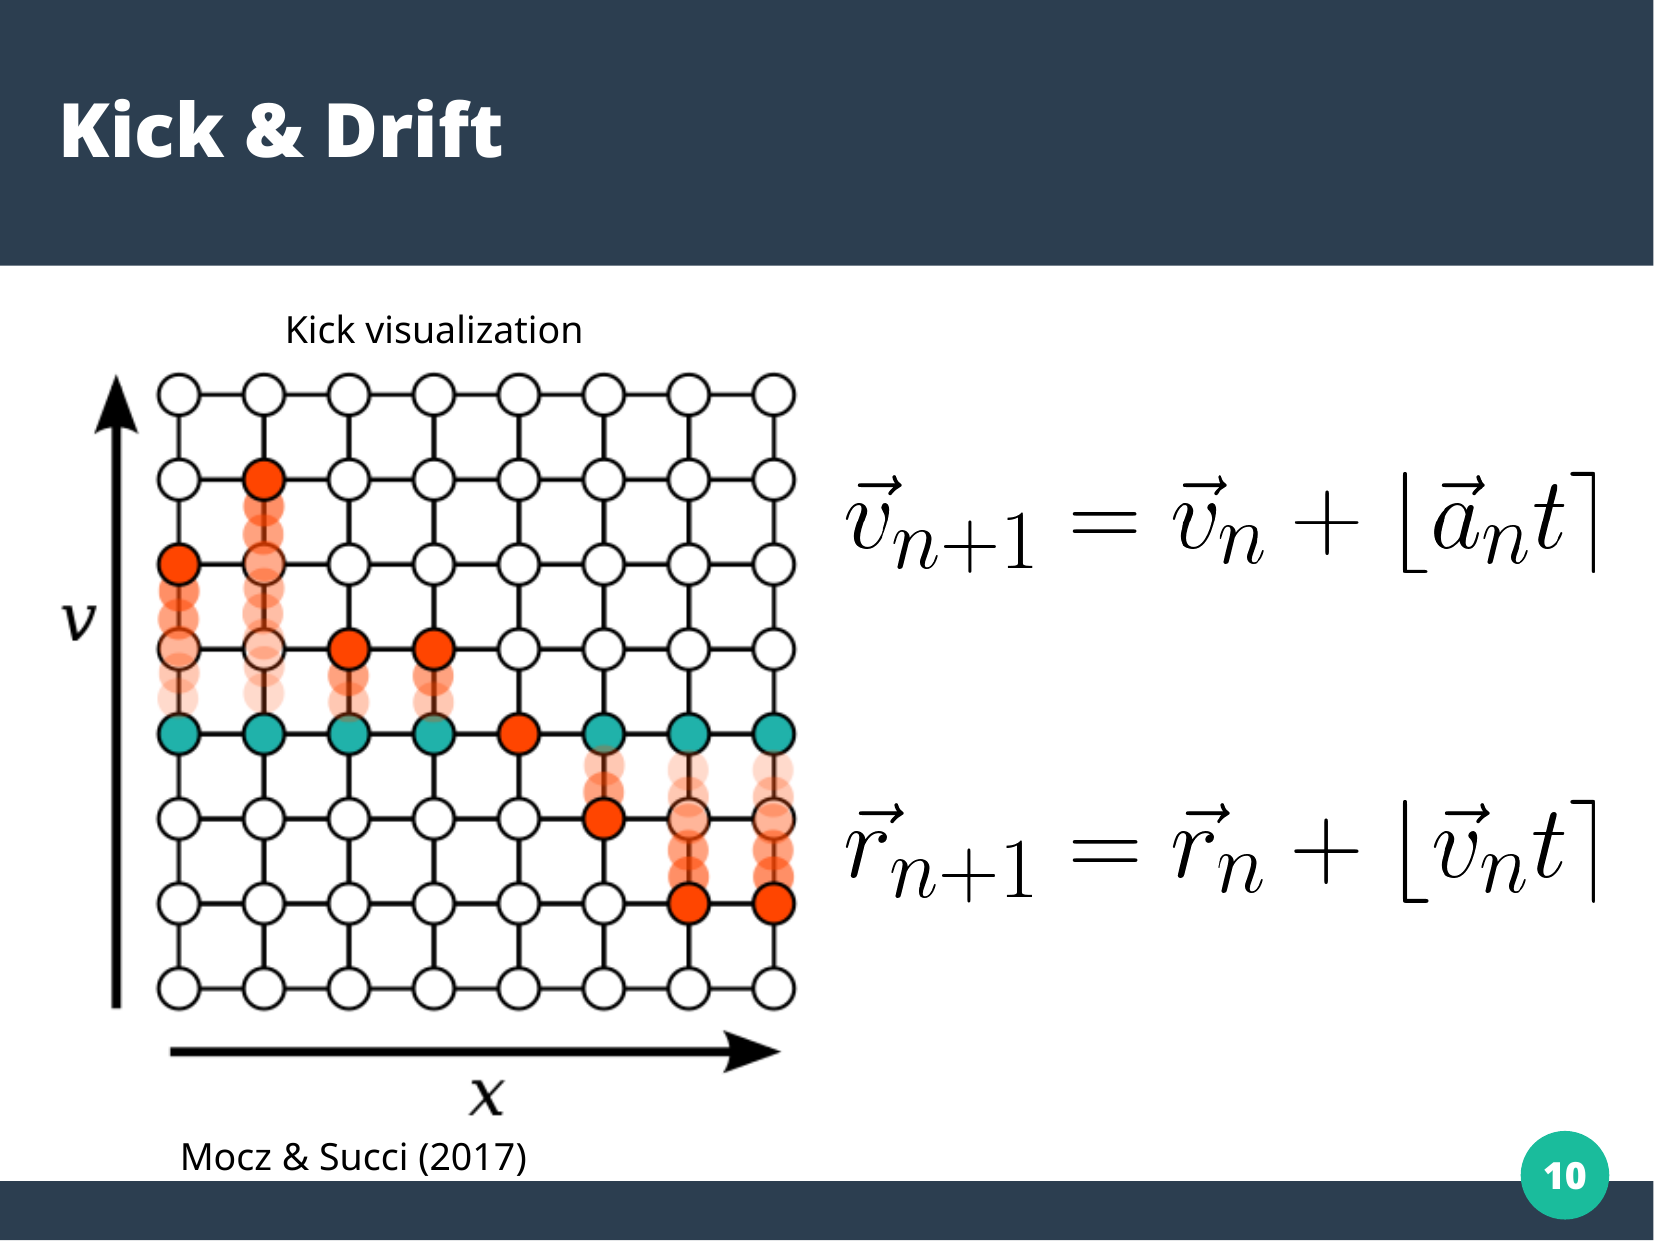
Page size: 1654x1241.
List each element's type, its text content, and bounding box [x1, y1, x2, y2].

text_box Mocz & Succi (2017) [165, 1122, 751, 1182]
picture [845, 471, 1595, 573]
picture [58, 353, 809, 1123]
title Kick & Drift [59, 49, 1595, 207]
picture [845, 799, 1595, 903]
text_box Kick visualization [270, 296, 702, 356]
